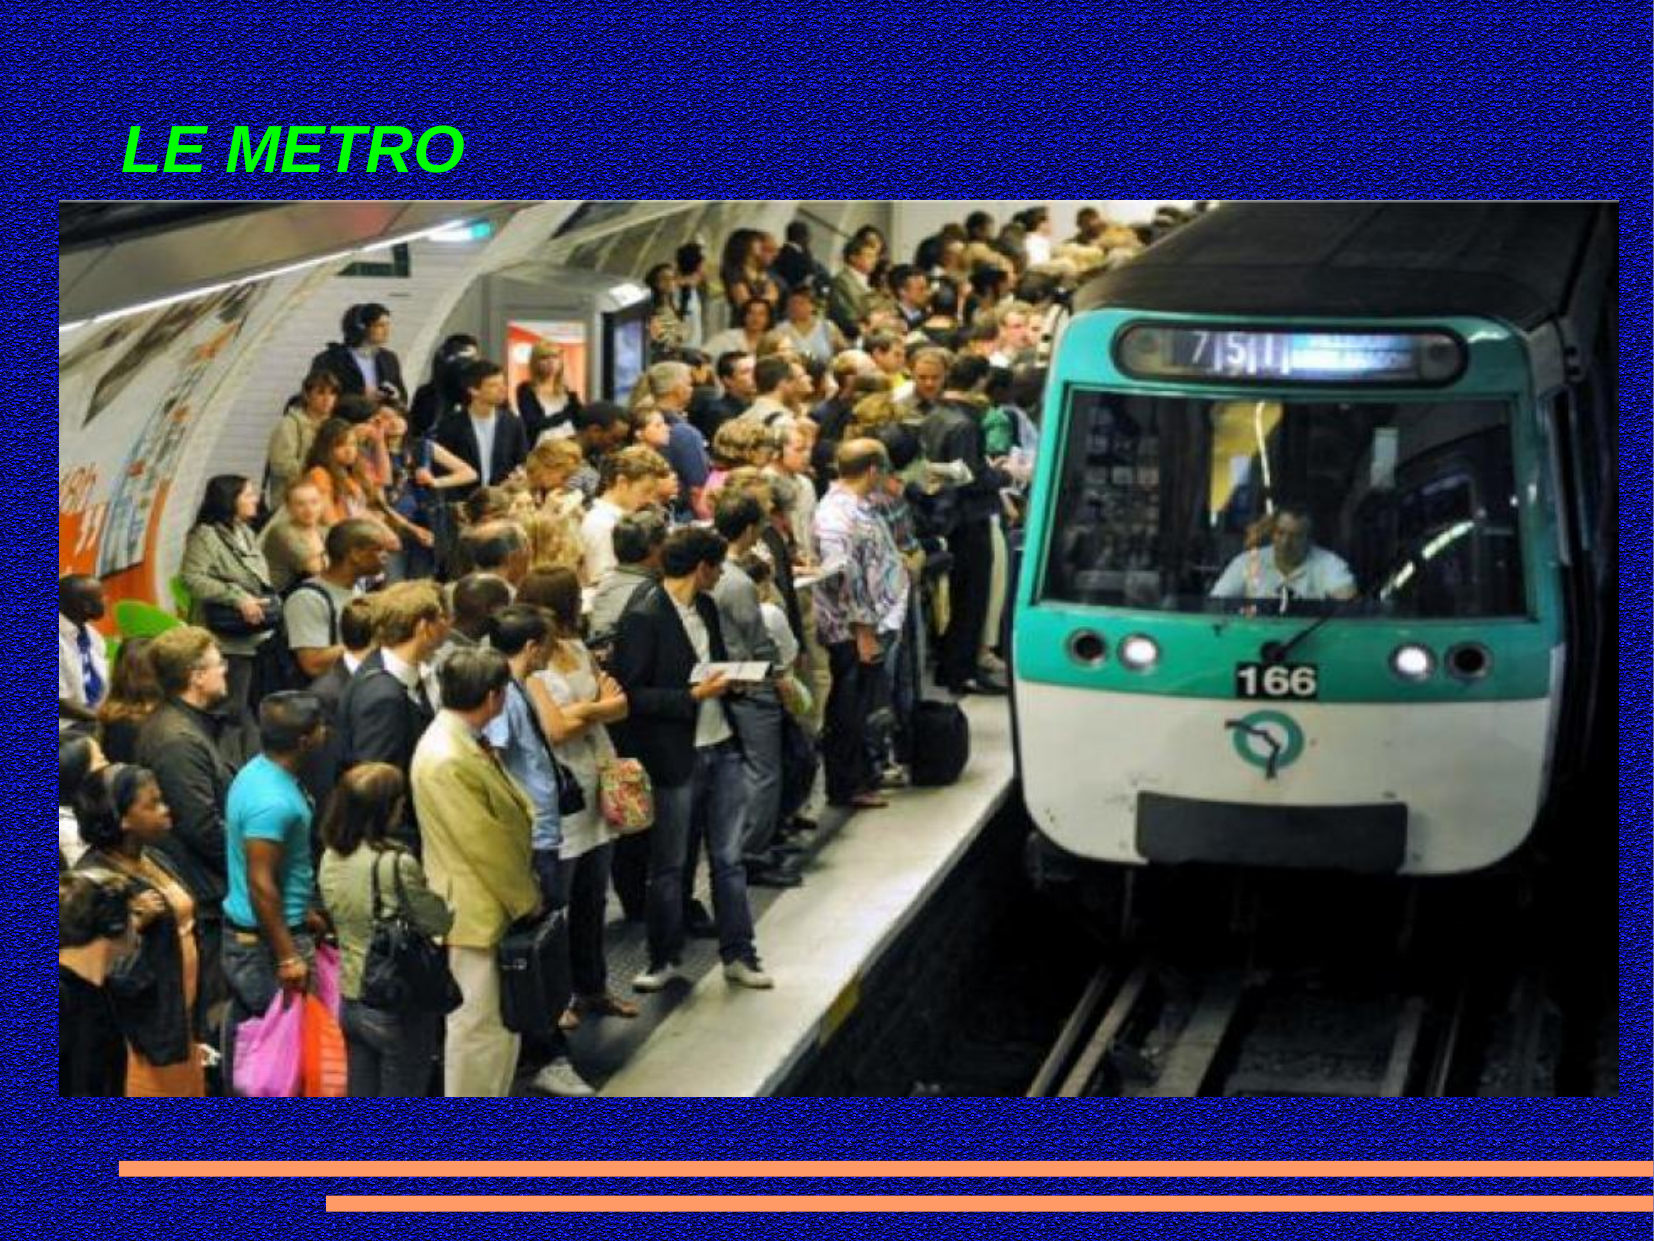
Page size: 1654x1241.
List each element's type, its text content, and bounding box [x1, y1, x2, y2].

picture [0, 0, 1654, 1241]
title LE METRO [121, 46, 1534, 200]
